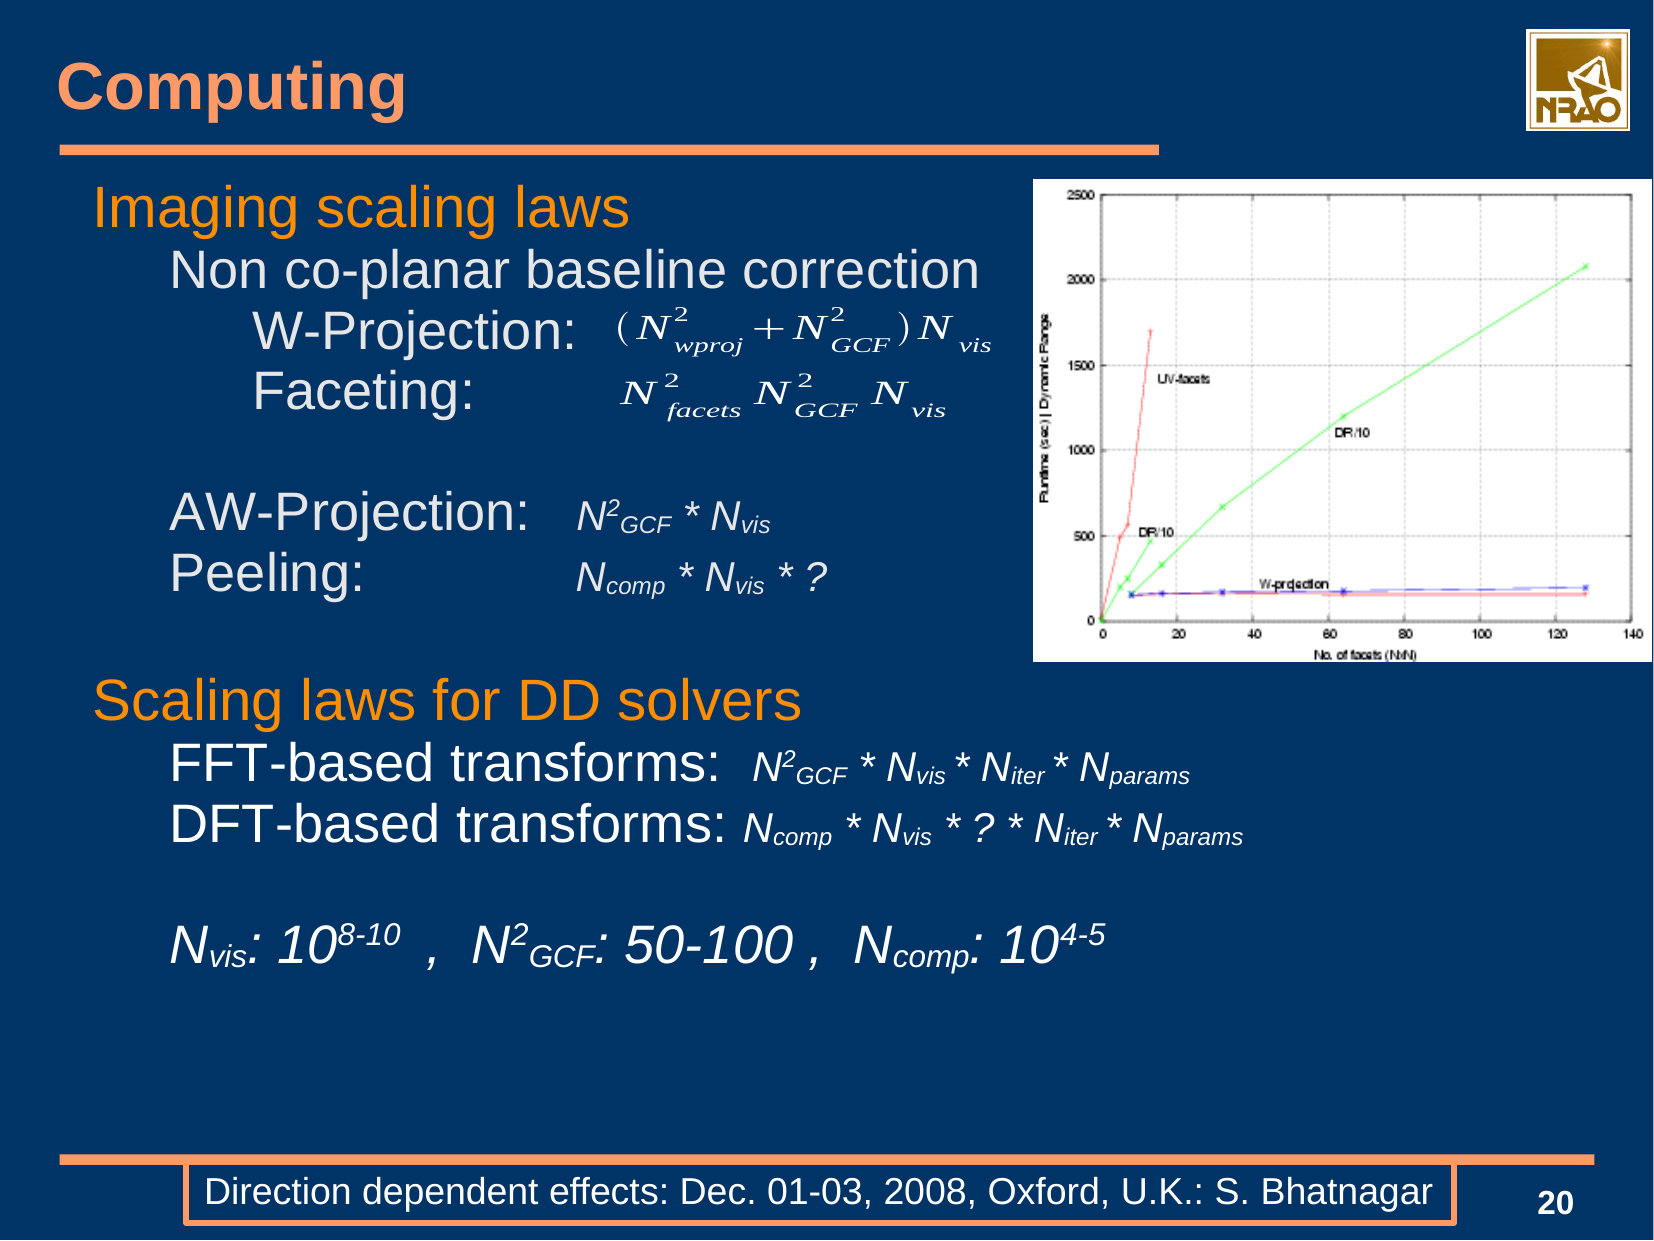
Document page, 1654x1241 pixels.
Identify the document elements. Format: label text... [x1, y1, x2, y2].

chart [602, 297, 1004, 358]
list Imaging scaling laws Non co-planar baseline correction W-Projection: Faceting: AW-Projection: N2GCF * Nvis Peeling: Ncomp * Nvis * ? Scaling laws for DD solvers FFT-based transforms: N2GCF * Nvis * Niter * Nparams DFT-based transforms: Ncomp * Nvis * ? * Niter * Nparams Nvis: 108-10 , N2GCF: 50-100 , Ncomp: 104-5 [75, 174, 1613, 1115]
title Computing [56, 41, 1489, 131]
chart [603, 364, 962, 423]
picture [1526, 29, 1630, 131]
picture [1033, 179, 1652, 662]
